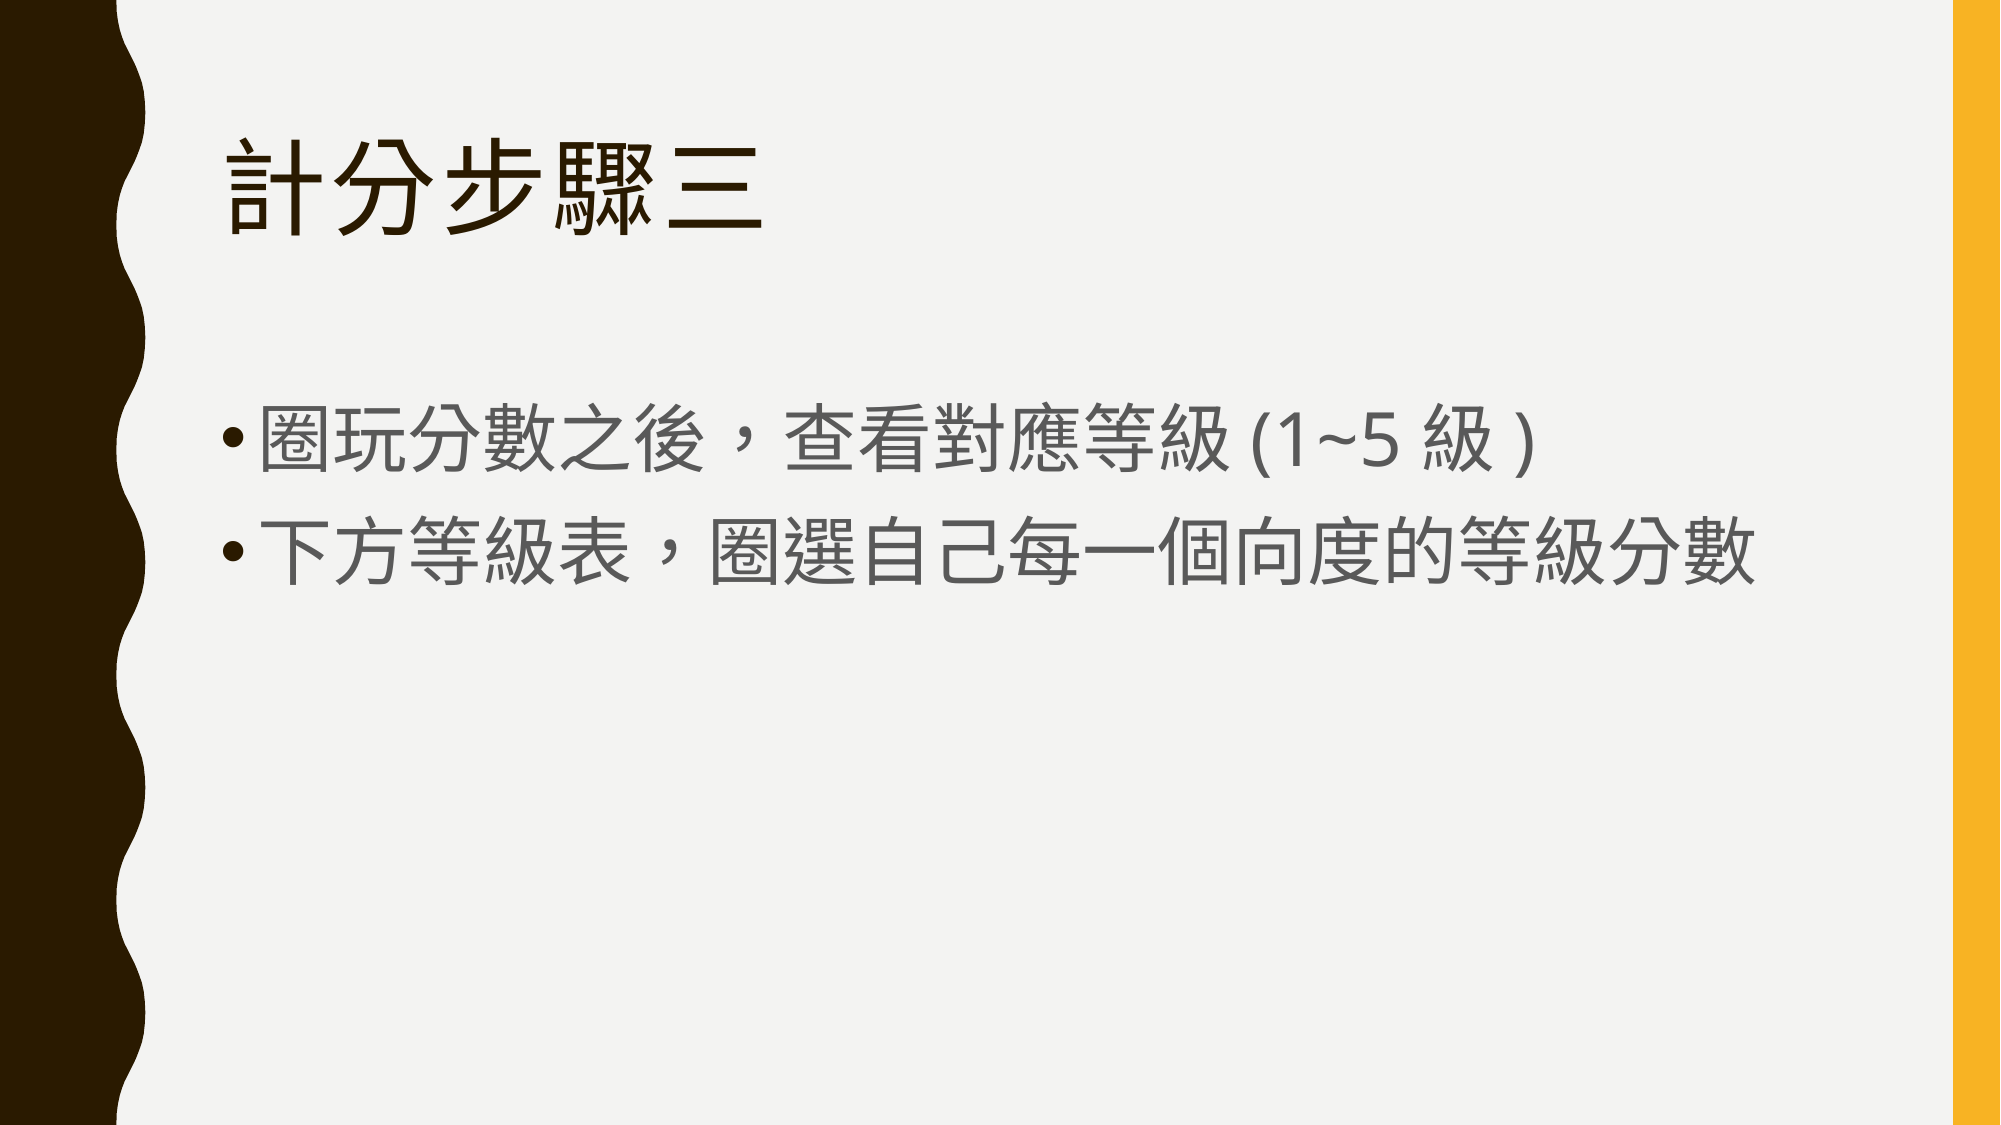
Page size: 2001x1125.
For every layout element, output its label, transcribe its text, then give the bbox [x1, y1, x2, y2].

title 計分步驟三 [205, 128, 1876, 308]
list 圈玩分數之後，查看對應等級(1~5級) 下方等級表，圈選自己每一個向度的等級分數 [205, 375, 1876, 965]
